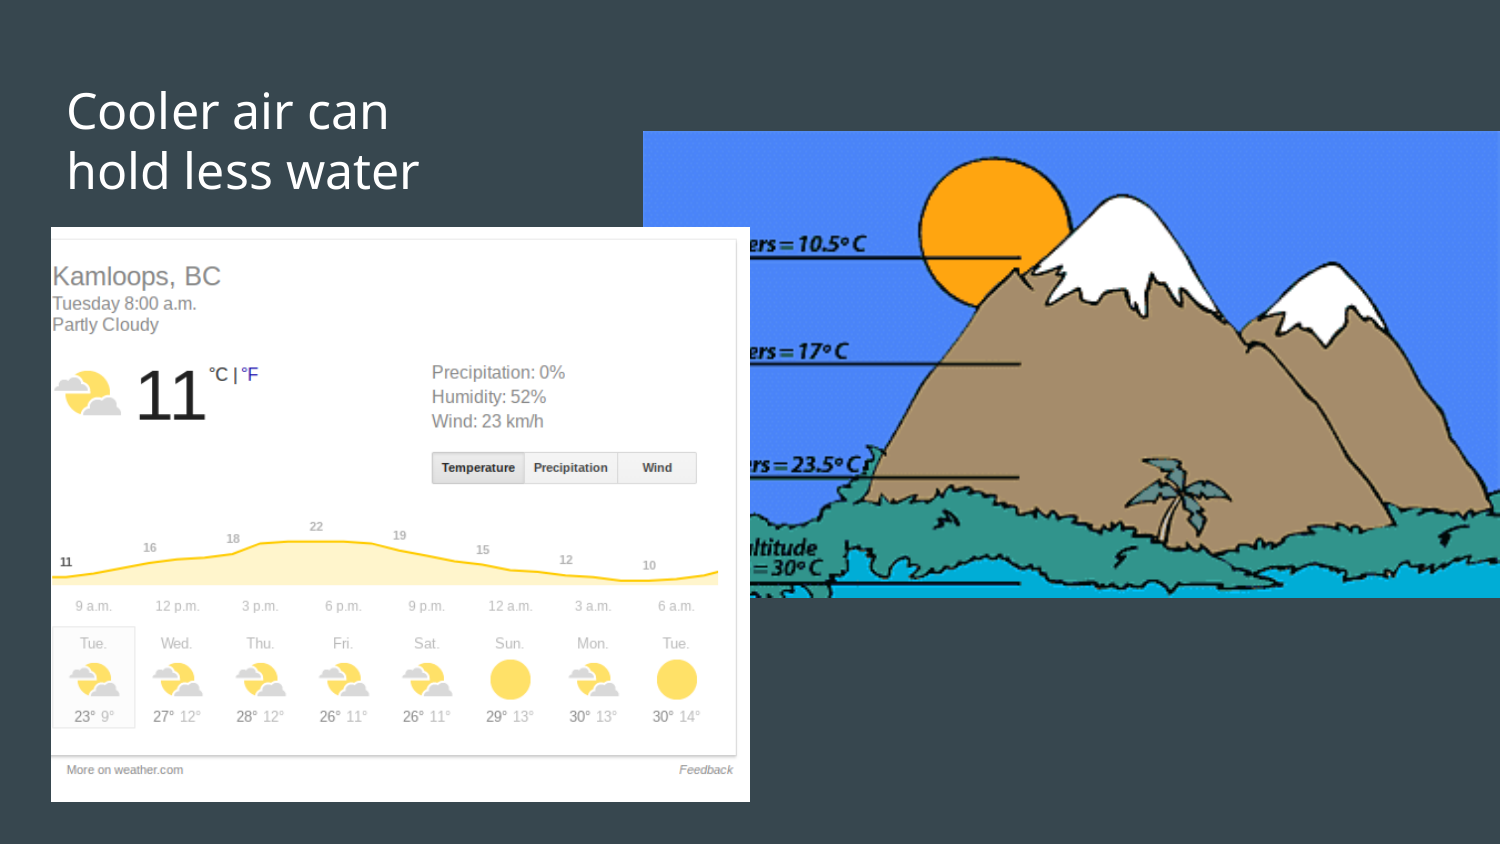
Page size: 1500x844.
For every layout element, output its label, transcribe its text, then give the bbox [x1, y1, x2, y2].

picture [51, 131, 1500, 802]
title Cooler air can hold less water [51, 91, 512, 216]
